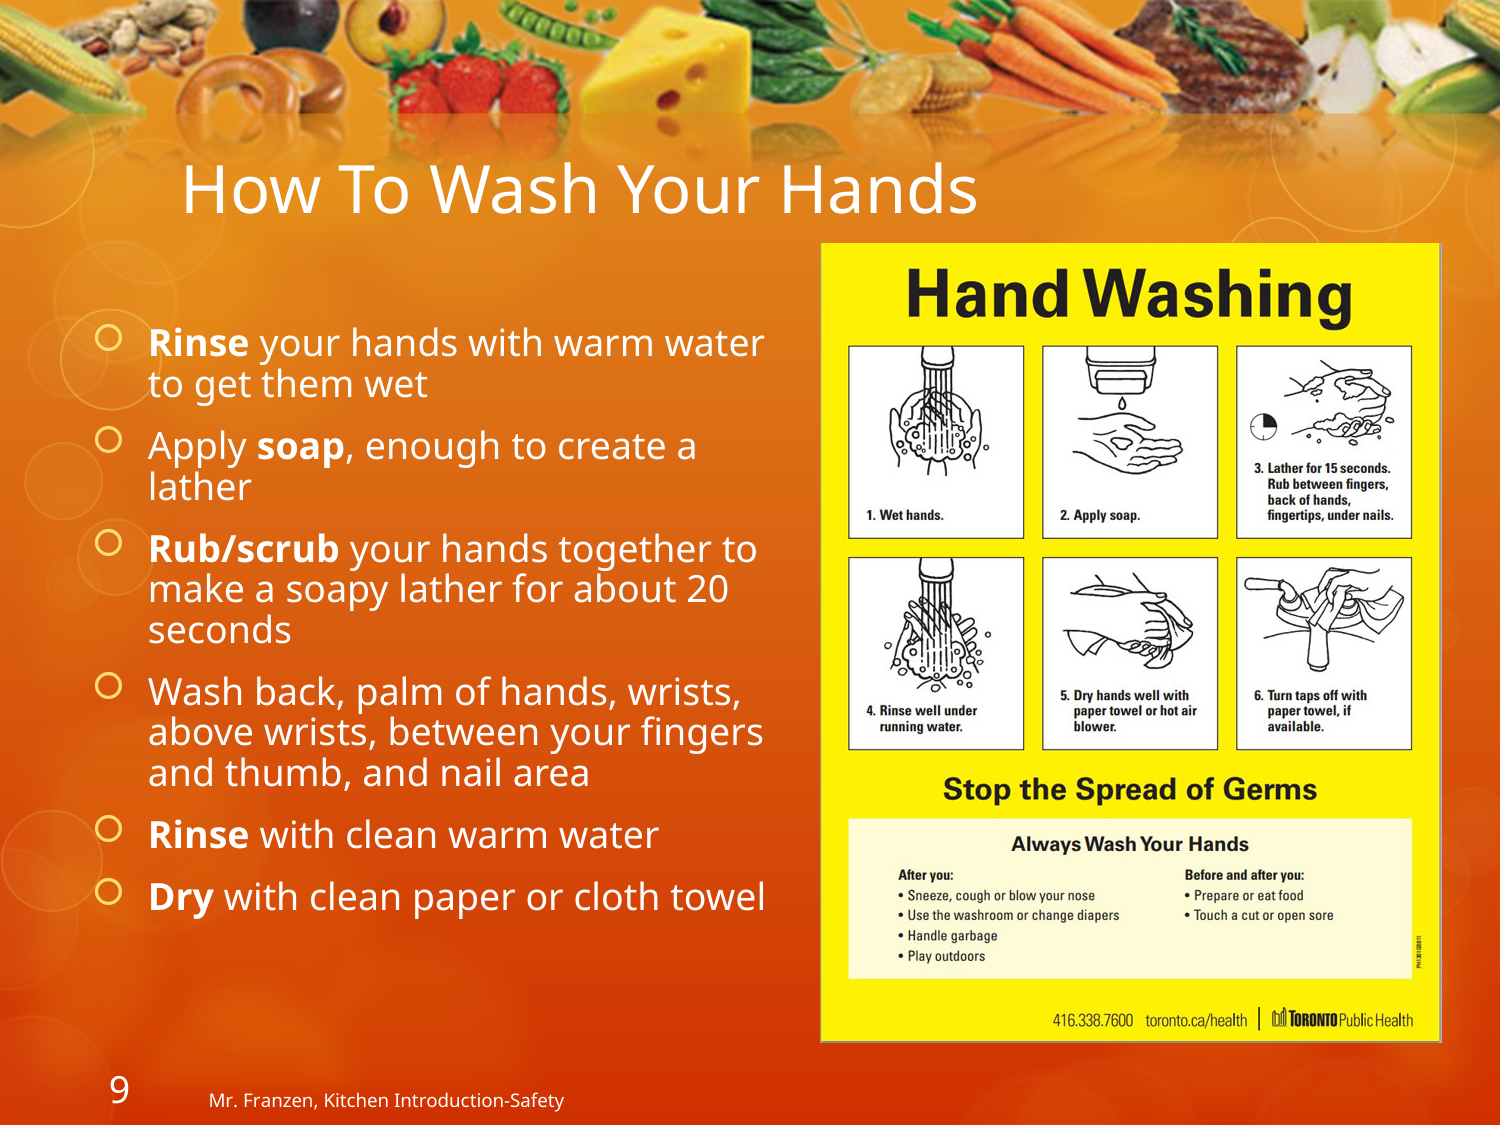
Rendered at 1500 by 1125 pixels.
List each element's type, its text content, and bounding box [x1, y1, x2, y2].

picture [0, 0, 1500, 1125]
text_box <number> [93, 1058, 194, 1119]
text_box Mr. Franzen, Kitchen Introduction-Safety [194, 1058, 1057, 1119]
title How To Wash Your Hands [165, 110, 1335, 263]
list Rinse your hands with warm water to get them wet Apply soap, enough to create a lather Rub/scrub your hands together to make a soapy lather for about 20 seconds Wash back, palm of hands, wrists, above wrists, between your fingers and thumb, and nail area Rinse with clean warm water Dry with clean paper or cloth towel [76, 255, 798, 988]
